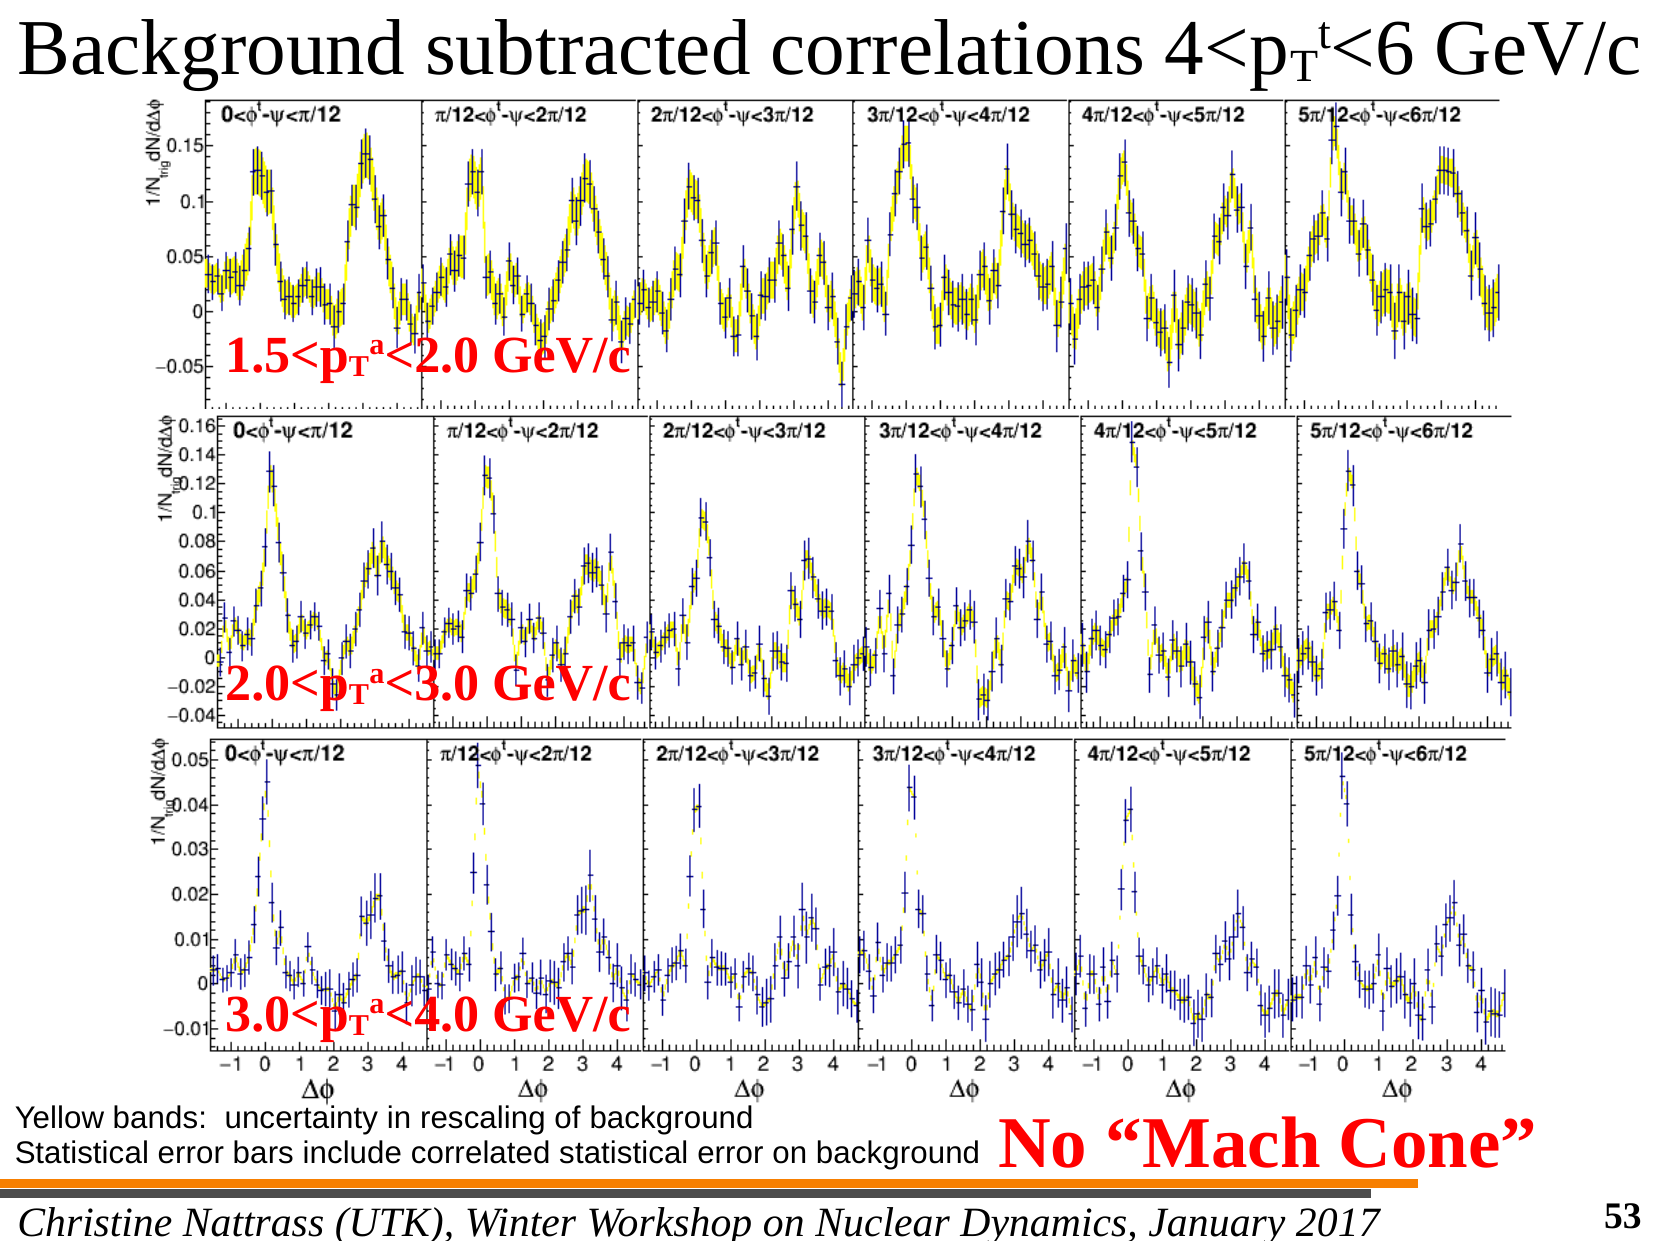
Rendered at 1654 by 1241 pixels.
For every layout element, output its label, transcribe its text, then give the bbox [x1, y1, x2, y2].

text_box Yellow bands: uncertainty in rescaling of background Statistical error bars include correlated statistical error on background [0, 1092, 1426, 1234]
text_box 2.0<pTa<3.0 GeV/c [210, 646, 796, 732]
text_box 3.0<pTa<4.0 GeV/c [210, 977, 796, 1070]
text_box No “Mach Cone” [983, 1095, 1629, 1241]
text_box 1.5<pTa<2.0 GeV/c [210, 318, 796, 411]
picture [138, 93, 1513, 1095]
title Background subtracted correlations 4<pTt<6 GeV/c [0, 0, 1654, 107]
